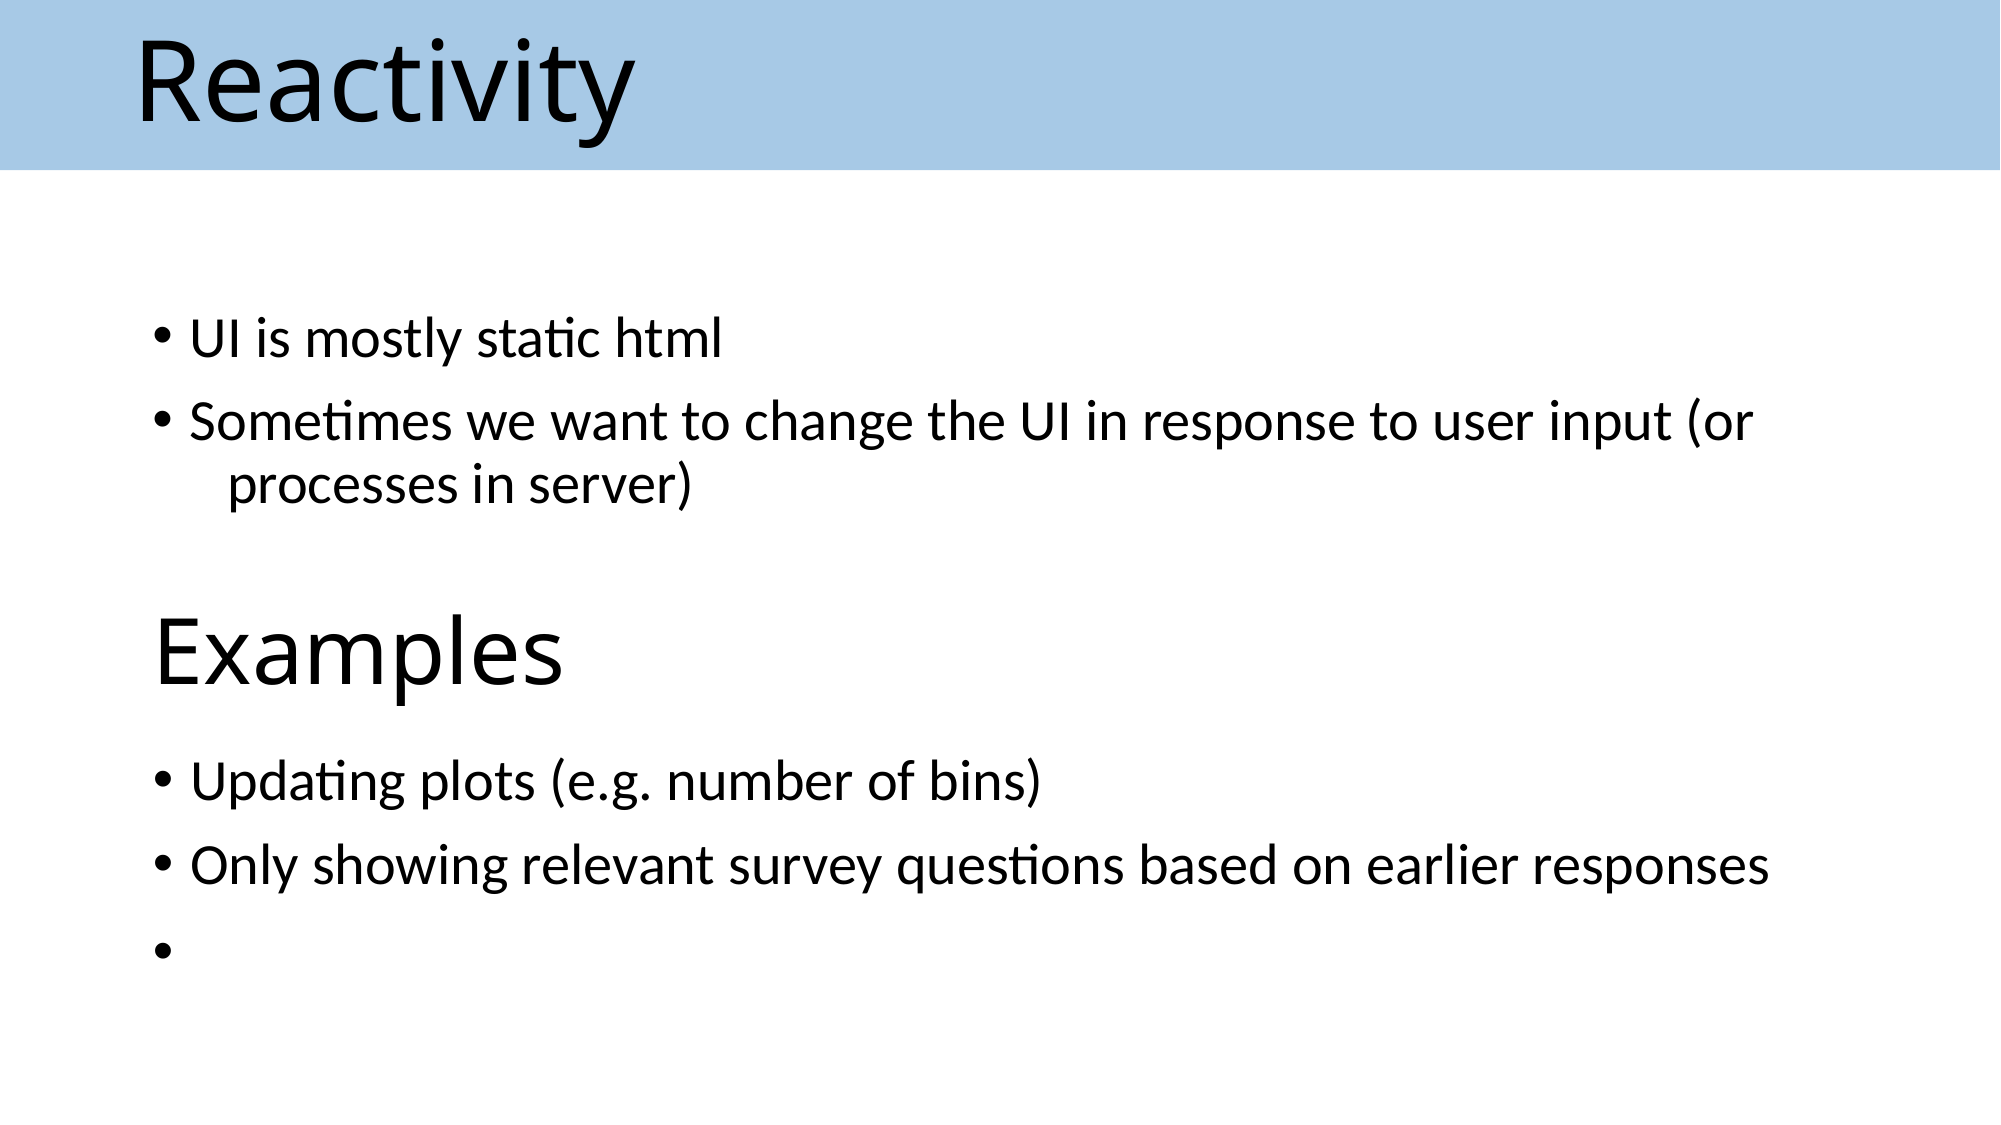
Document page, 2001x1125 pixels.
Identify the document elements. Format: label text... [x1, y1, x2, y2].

title Reactivity [0, 0, 2000, 171]
text_box Examples [137, 589, 1863, 722]
list UI is mostly static html Sometimes we want to change the UI in response to user input (or processes in server) [137, 299, 1863, 568]
text_box Updating plots (e.g. number of bins) Only showing relevant survey questions based on earlier responses [137, 743, 1863, 1066]
